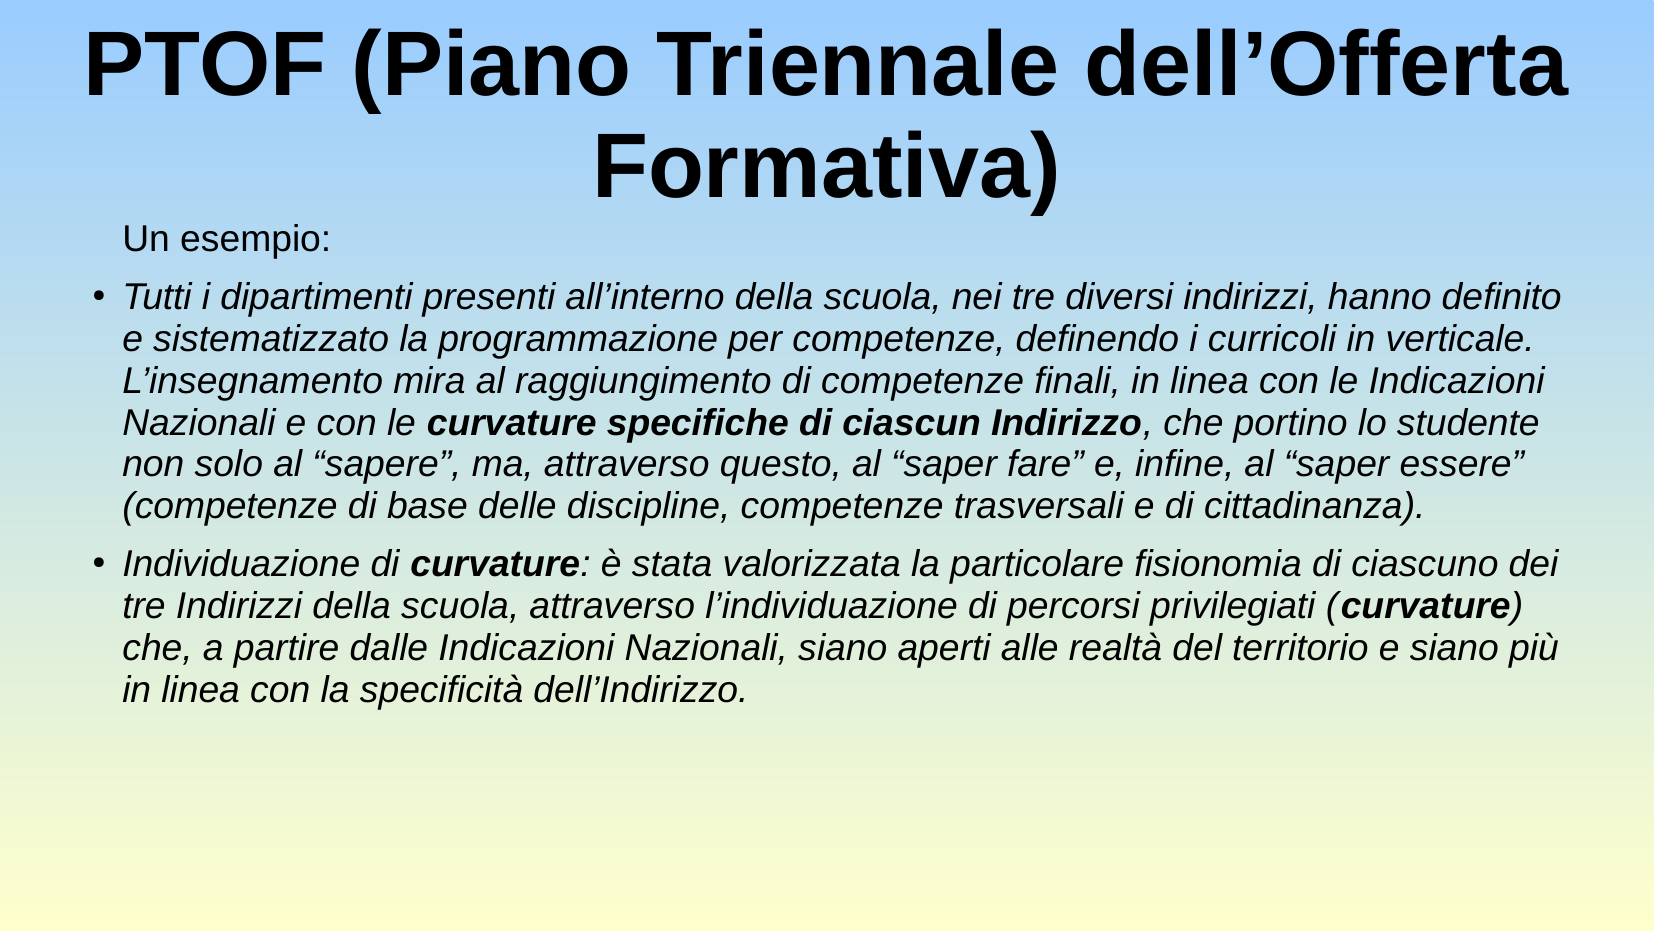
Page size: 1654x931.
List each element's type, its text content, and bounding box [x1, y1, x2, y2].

title PTOF (Piano Triennale dell’Offerta Formativa) [82, 12, 1571, 217]
list Un esempio: Tutti i dipartimenti presenti all’interno della scuola, nei tre diversi indirizzi, hanno definito e sistematizzato la programmazione per competenze, definendo i curricoli in verticale. L’insegnamento mira al raggiungimento di competenze finali, in linea con le Indicazioni Nazionali e con le curvature specifiche di ciascun Indirizzo, che portino lo studente non solo al “sapere”, ma, attraverso questo, al “saper fare” e, infine, al “saper essere” (competenze di base delle discipline, competenze trasversali e di cittadinanza). Individuazione di curvature: è stata valorizzata la particolare fisionomia di ciascuno dei tre Indirizzi della scuola, attraverso l’individuazione di percorsi privilegiati (curvature) che, a partire dalle Indicazioni Nazionali, siano aperti alle realtà del territorio e siano più in linea con la specificità dell’Indirizzo. [82, 217, 1571, 758]
